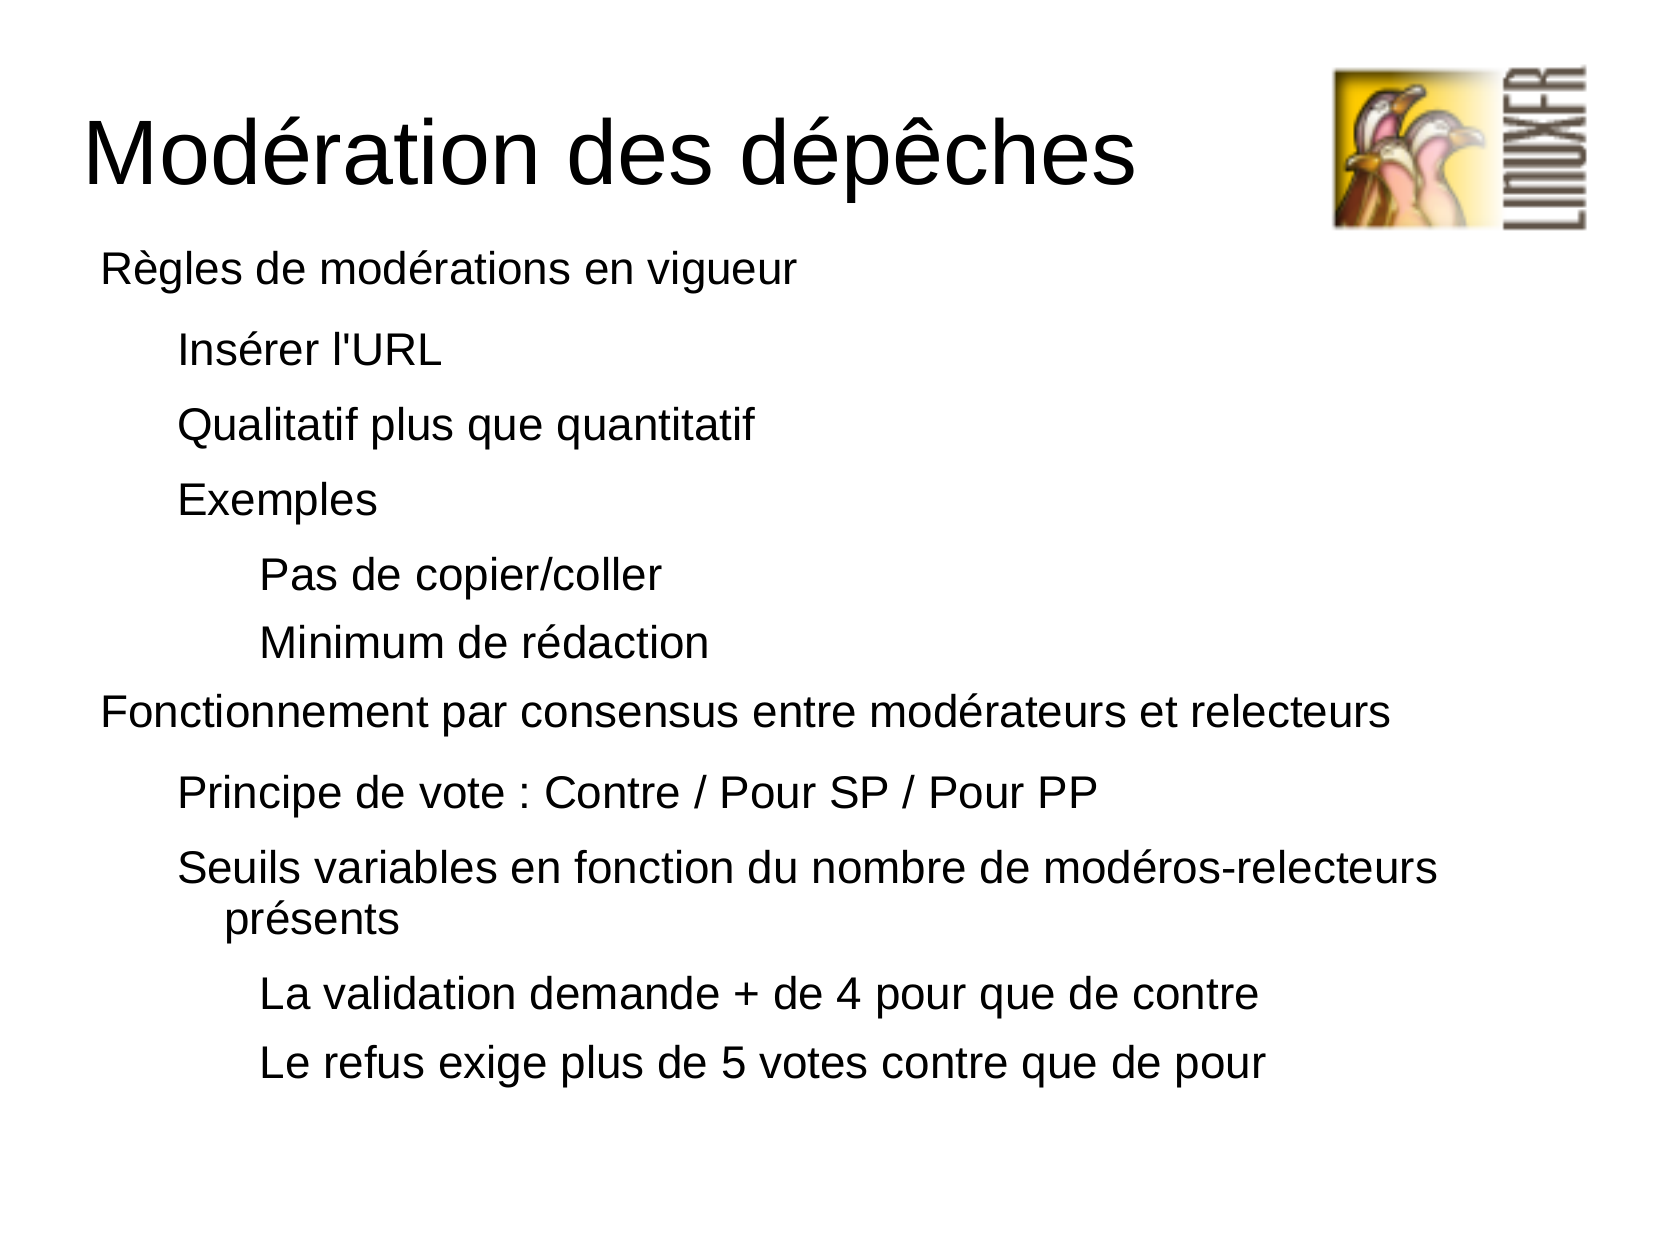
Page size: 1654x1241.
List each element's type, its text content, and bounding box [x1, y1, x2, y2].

title Modération des dépêches [82, 49, 1270, 242]
picture [1328, 63, 1595, 237]
list Règles de modérations en vigueur Insérer l'URL Qualitatif plus que quantitatif Exemples Pas de copier/coller Minimum de rédaction Fonctionnement par consensus entre modérateurs et relecteurs Principe de vote : Contre / Pour SP / Pour PP Seuils variables en fonction du nombre de modéros-relecteurs présents La validation demande + de 4 pour que de contre Le refus exige plus de 5 votes contre que de pour [82, 242, 1571, 1166]
